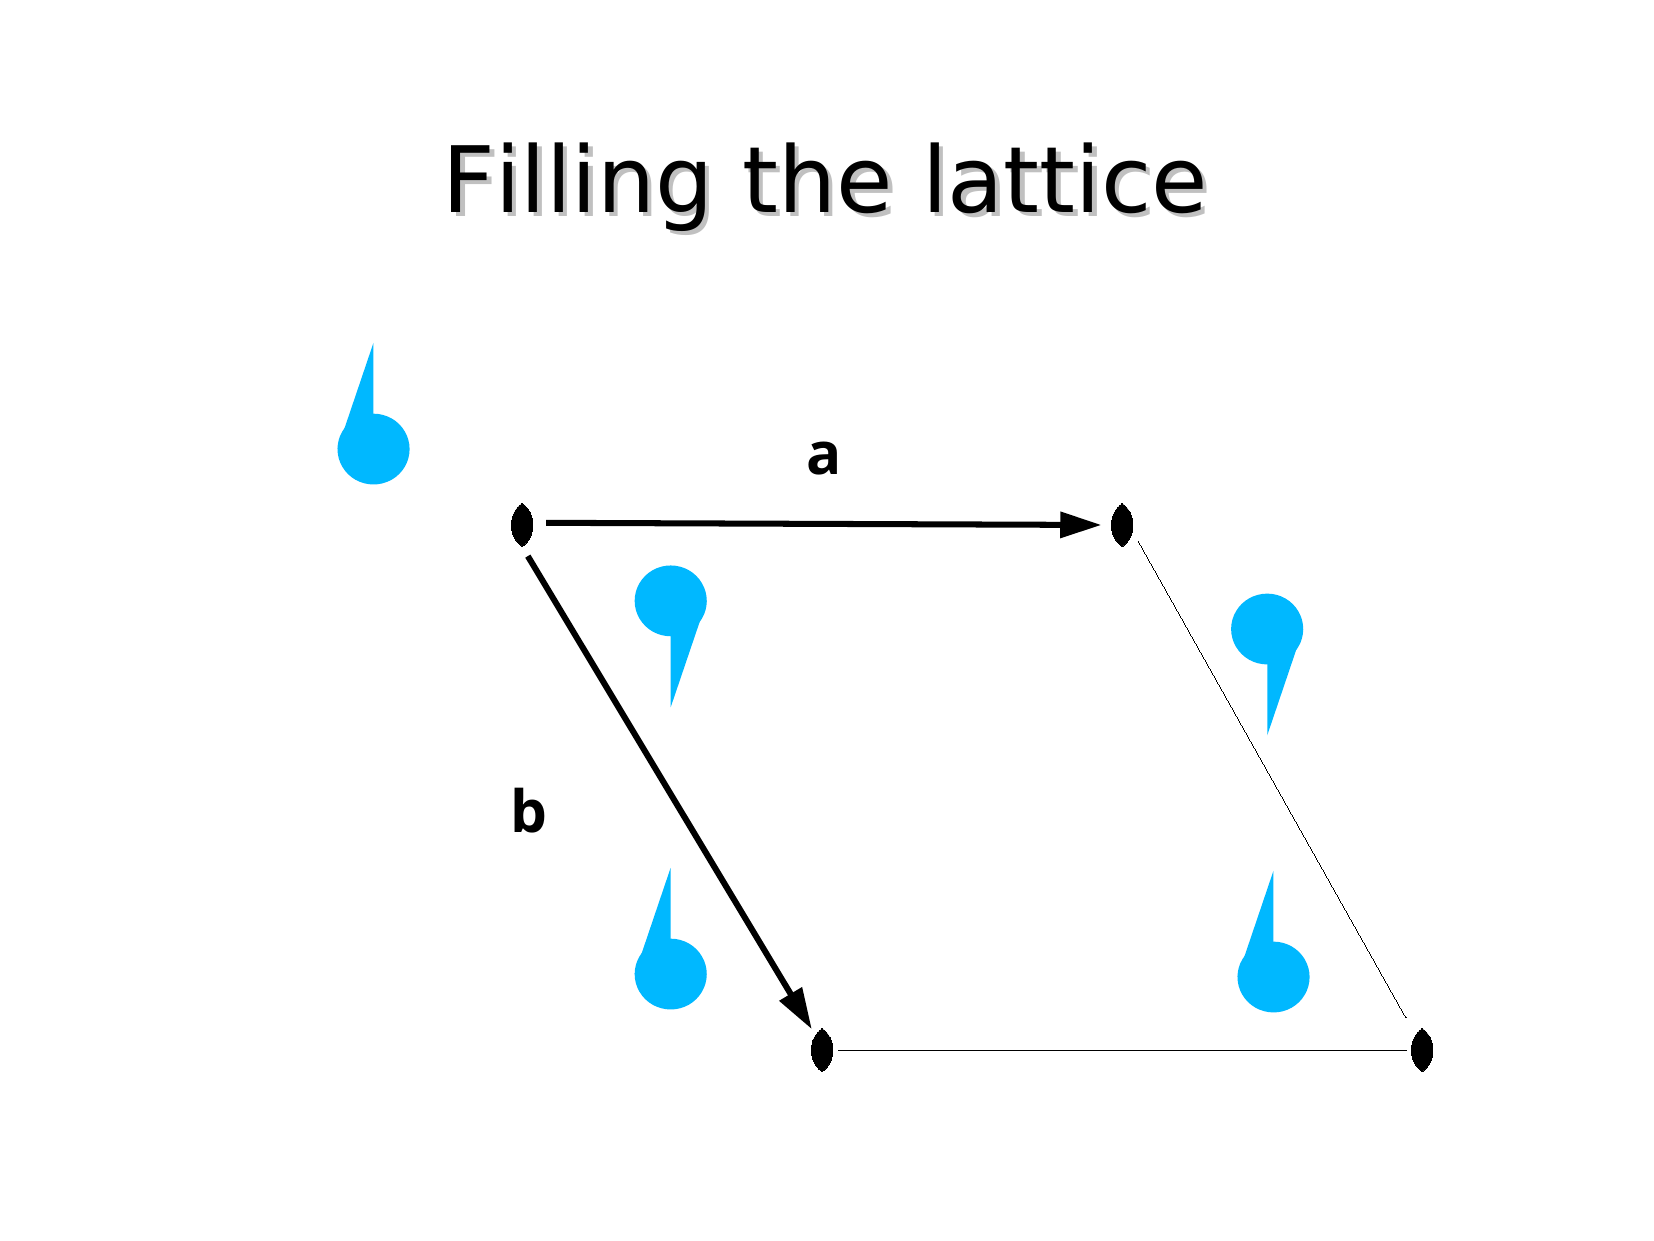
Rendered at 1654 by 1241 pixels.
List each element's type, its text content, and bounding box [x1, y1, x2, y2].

text_box [1237, 870, 1310, 1013]
text_box [337, 342, 410, 485]
text_box [634, 867, 707, 1010]
text_box [634, 565, 707, 708]
text_box a [806, 412, 871, 498]
title Filling the lattice [120, 76, 1533, 284]
text_box [1411, 1028, 1433, 1072]
text_box [1111, 503, 1133, 547]
text_box b [510, 770, 619, 900]
text_box [1231, 593, 1304, 736]
text_box [511, 503, 533, 547]
text_box [811, 1028, 833, 1072]
